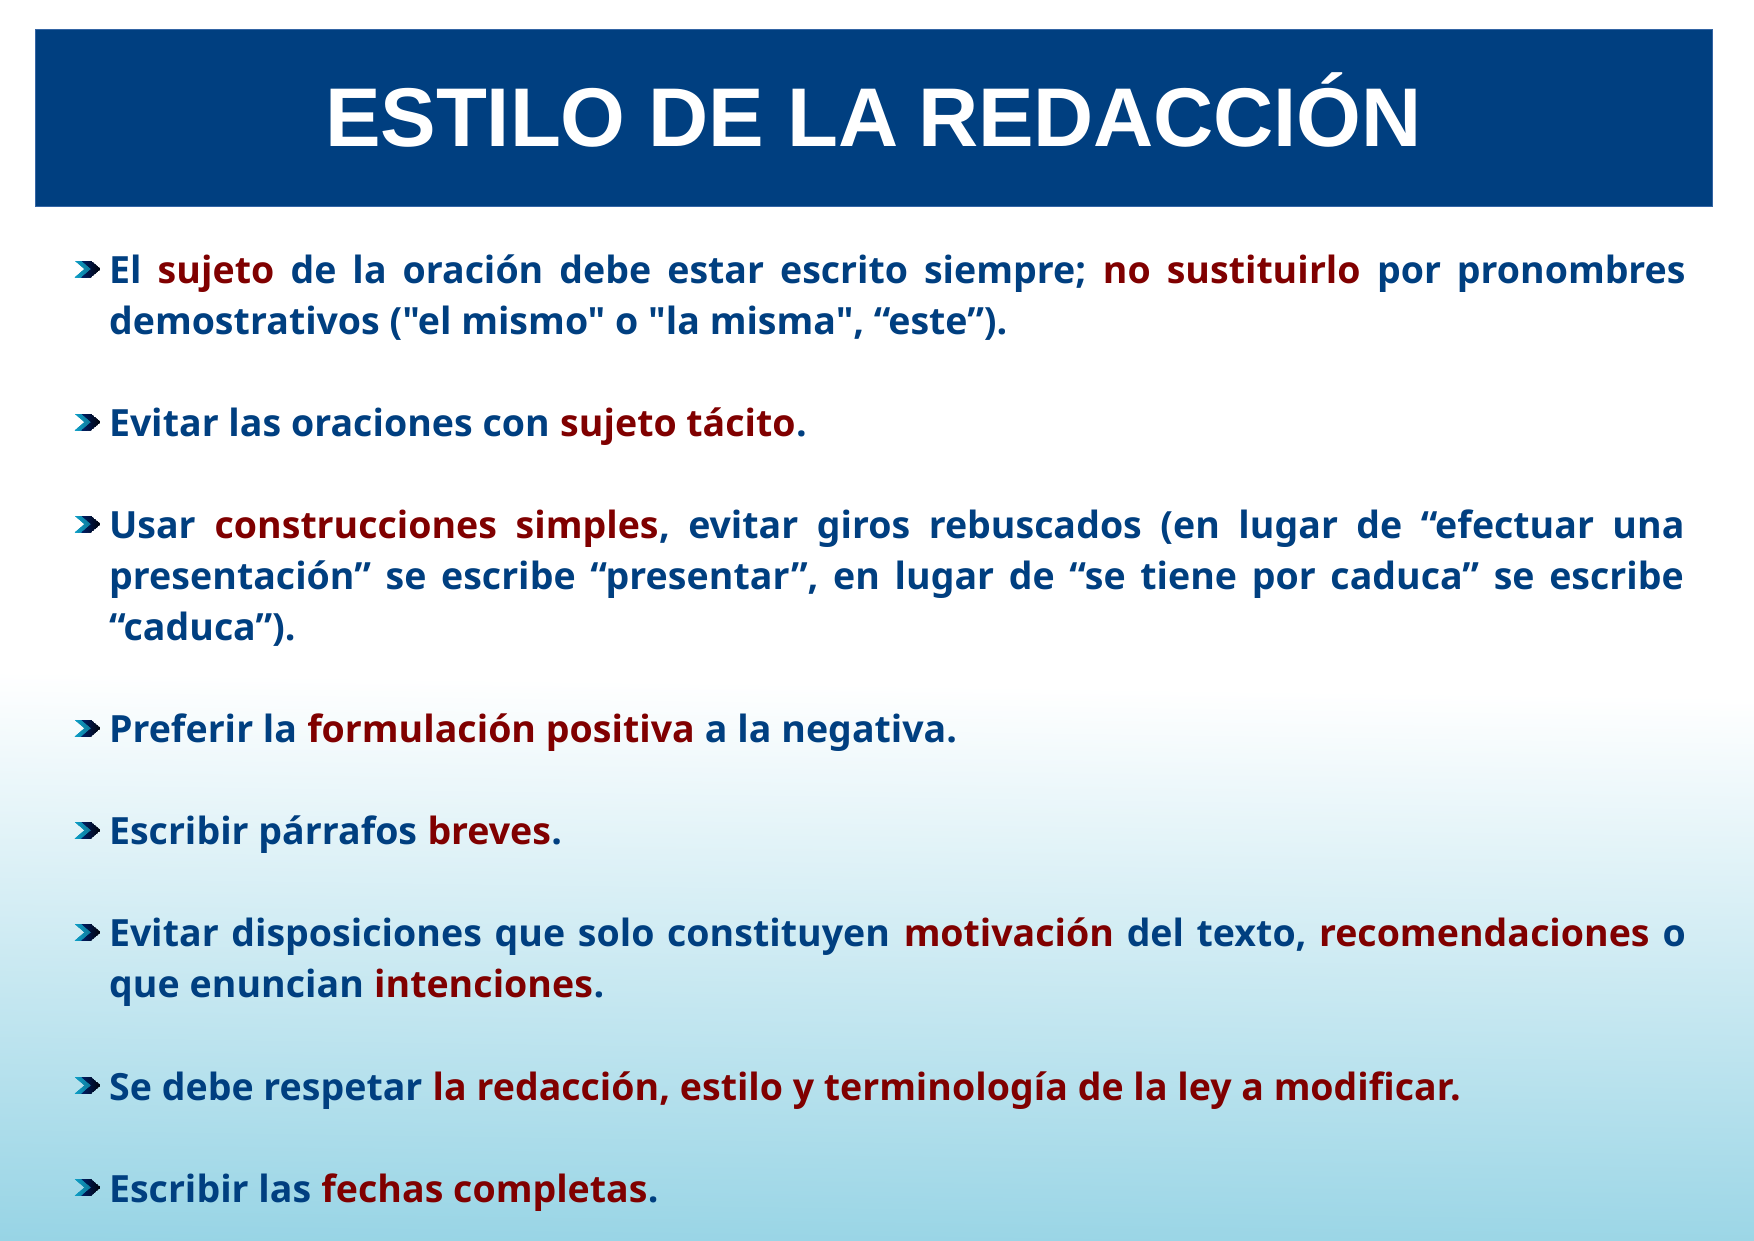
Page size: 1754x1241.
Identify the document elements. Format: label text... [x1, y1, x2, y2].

text_box ESTILO DE LA REDACCIÓN [35, 29, 1713, 207]
text_box El sujeto de la oración debe estar escrito siempre; no sustituirlo por pronombres demostrativos ("el mismo" o "la misma", “este”). Evitar las oraciones con sujeto tácito. Usar construcciones simples, evitar giros rebuscados (en lugar de “efectuar una presentación” se escribe “presentar”, en lugar de “se tiene por caduca” se escribe “caduca”). Preferir la formulación positiva a la negativa. Escribir párrafos breves. Evitar disposiciones que solo constituyen motivación del texto, recomendaciones o que enuncian intenciones. Se debe respetar la redacción, estilo y terminología de la ley a modificar. Escribir las fechas completas. [59, 236, 1701, 1228]
